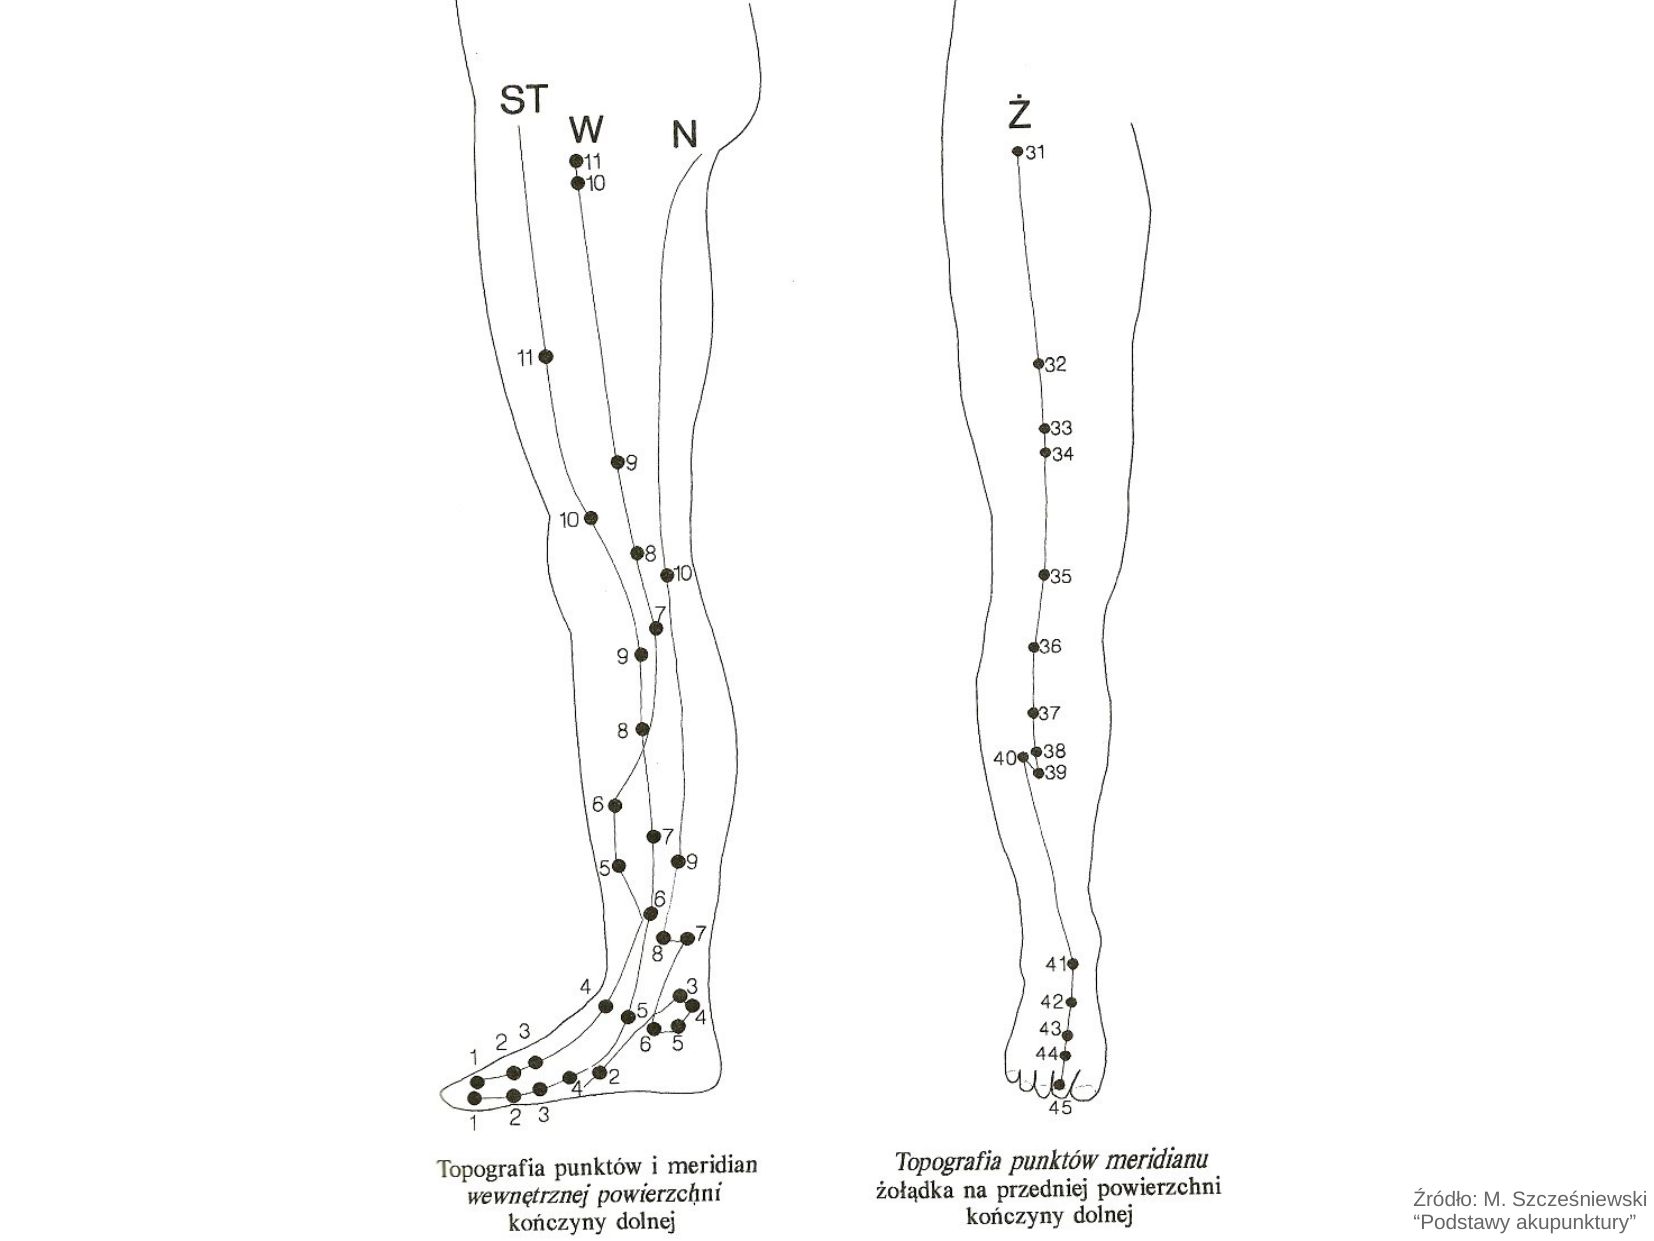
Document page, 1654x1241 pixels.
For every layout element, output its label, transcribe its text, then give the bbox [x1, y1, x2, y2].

text_box Źródło: M. Szcześniewski “Podstawy akupunktury” [1407, 1181, 1654, 1241]
picture [429, 0, 1224, 1241]
